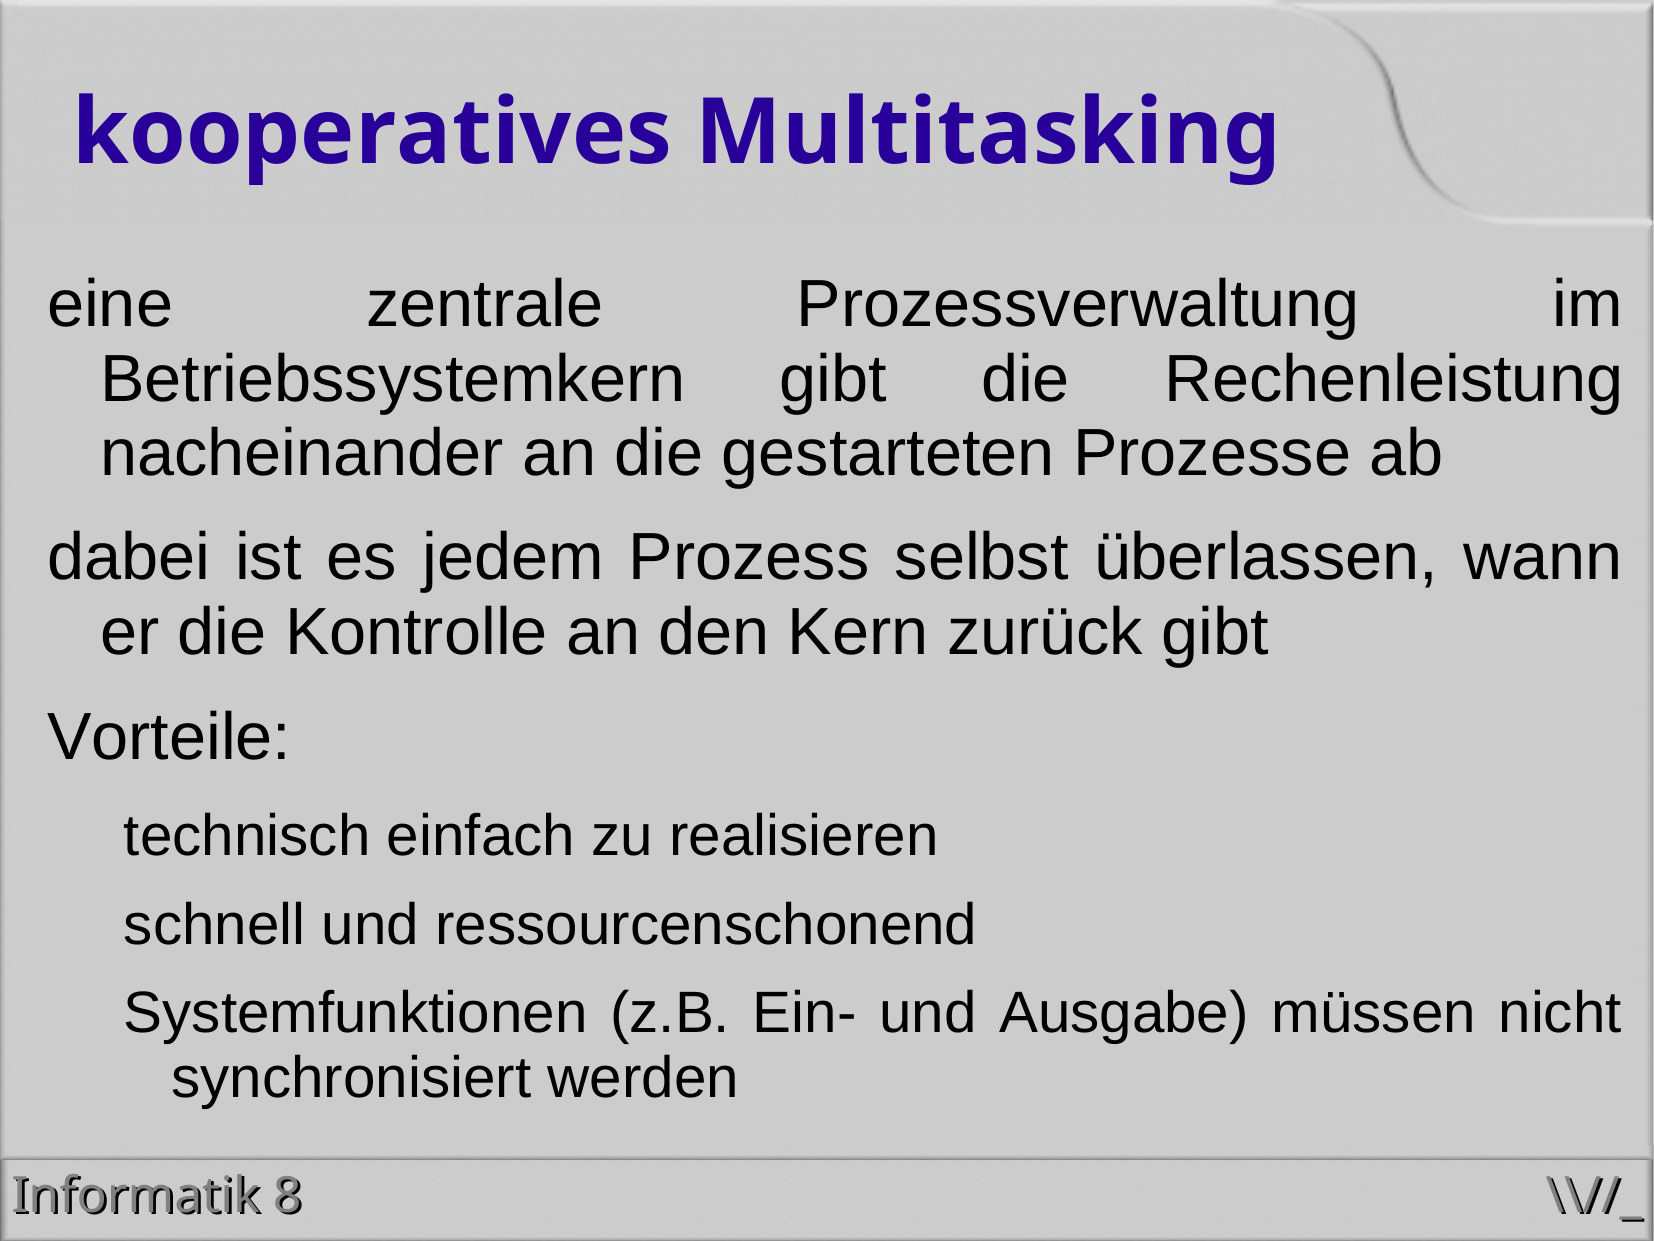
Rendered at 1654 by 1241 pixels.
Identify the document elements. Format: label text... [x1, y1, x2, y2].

list eine zentrale Prozessverwaltung im Betriebssystemkern gibt die Rechenleistung nacheinander an die gestarteten Prozesse ab dabei ist es jedem Prozess selbst überlassen, wann er die Kontrolle an den Kern zurück gibt Vorteile: technisch einfach zu realisieren schnell und ressourcenschonend Systemfunktionen (z.B. Ein- und Ausgabe) müssen nicht synchronisiert werden [29, 265, 1625, 1127]
title kooperatives Multitasking [36, 16, 1319, 242]
picture [0, 0, 1654, 1241]
